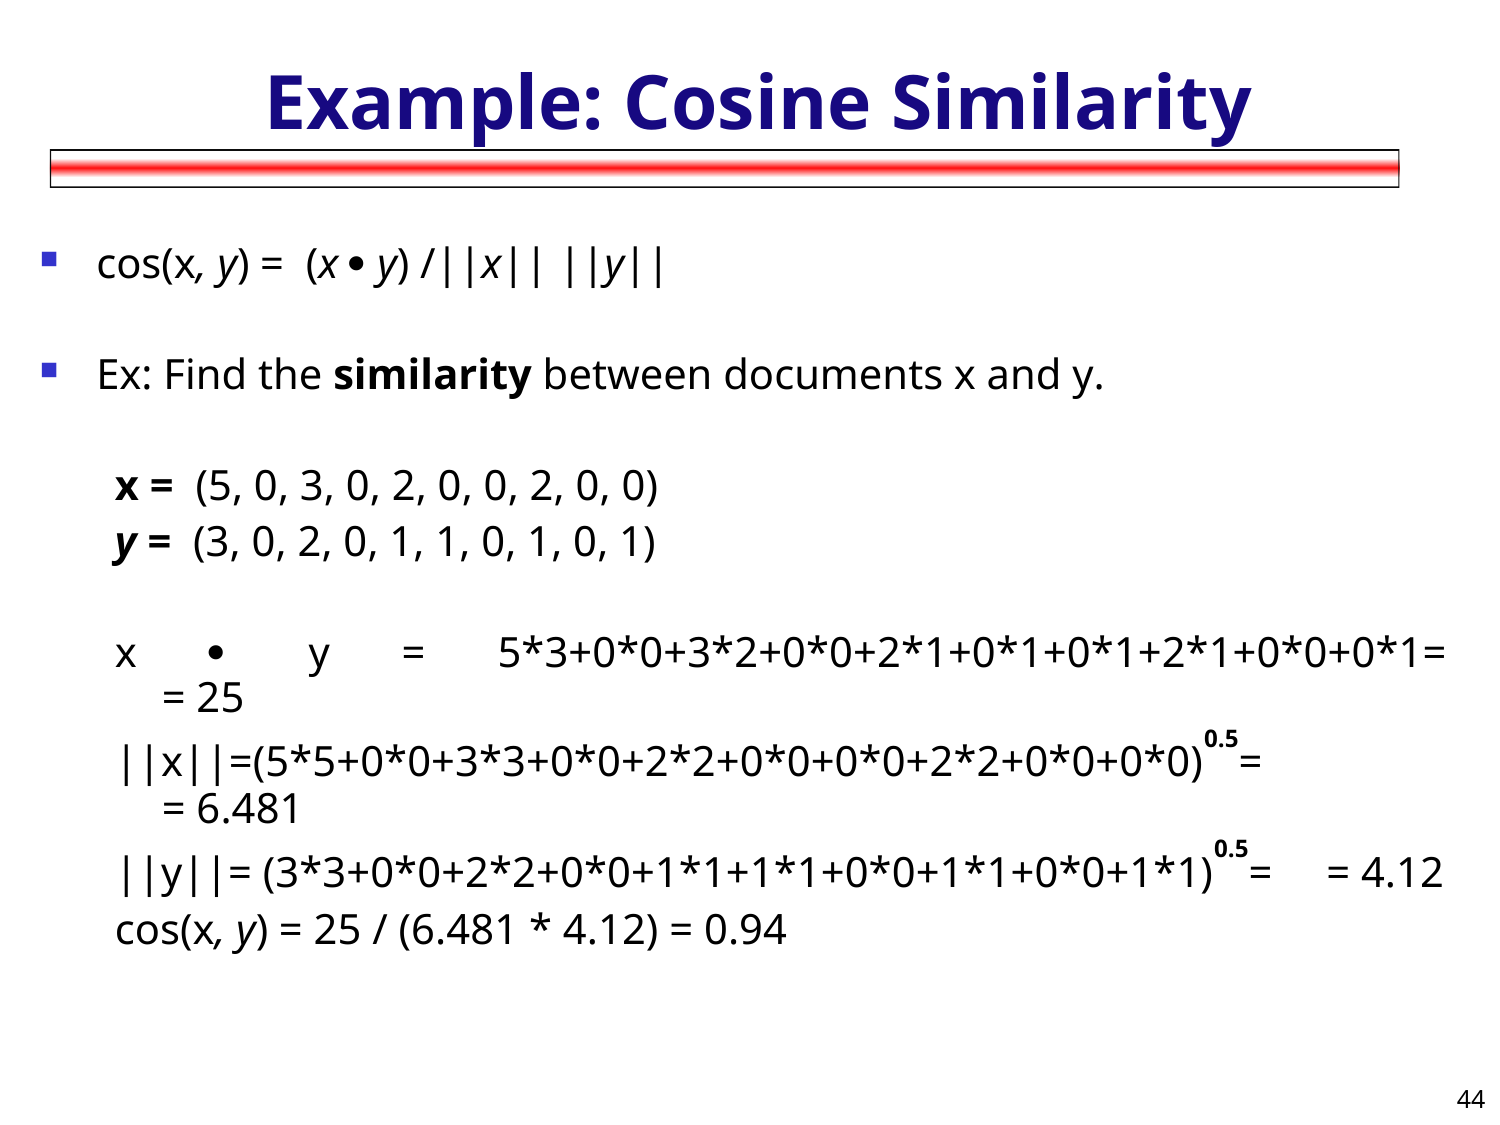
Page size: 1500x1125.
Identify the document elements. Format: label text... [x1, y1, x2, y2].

list cos(x, y) = (x  y) /||x|| ||y|| Ex: Find the similarity between documents x and y. x = (5, 0, 3, 0, 2, 0, 0, 2, 0, 0) y = (3, 0, 2, 0, 1, 1, 0, 1, 0, 1) x  y = 5*3+0*0+3*2+0*0+2*1+0*1+0*1+2*1+0*0+0*1= = 25 ||x||=(5*5+0*0+3*3+0*0+2*2+0*0+0*0+2*2+0*0+0*0)0.5= = 6.481 ||y||= (3*3+0*0+2*2+0*0+1*1+1*1+0*0+1*1+0*0+1*1)0.5= = 4.12 cos(x, y) = 25 / (6.481 * 4.12) = 0.94 [24, 174, 1463, 1038]
title Example: Cosine Similarity [123, 47, 1375, 153]
text_box <number> [1187, 1062, 1500, 1125]
